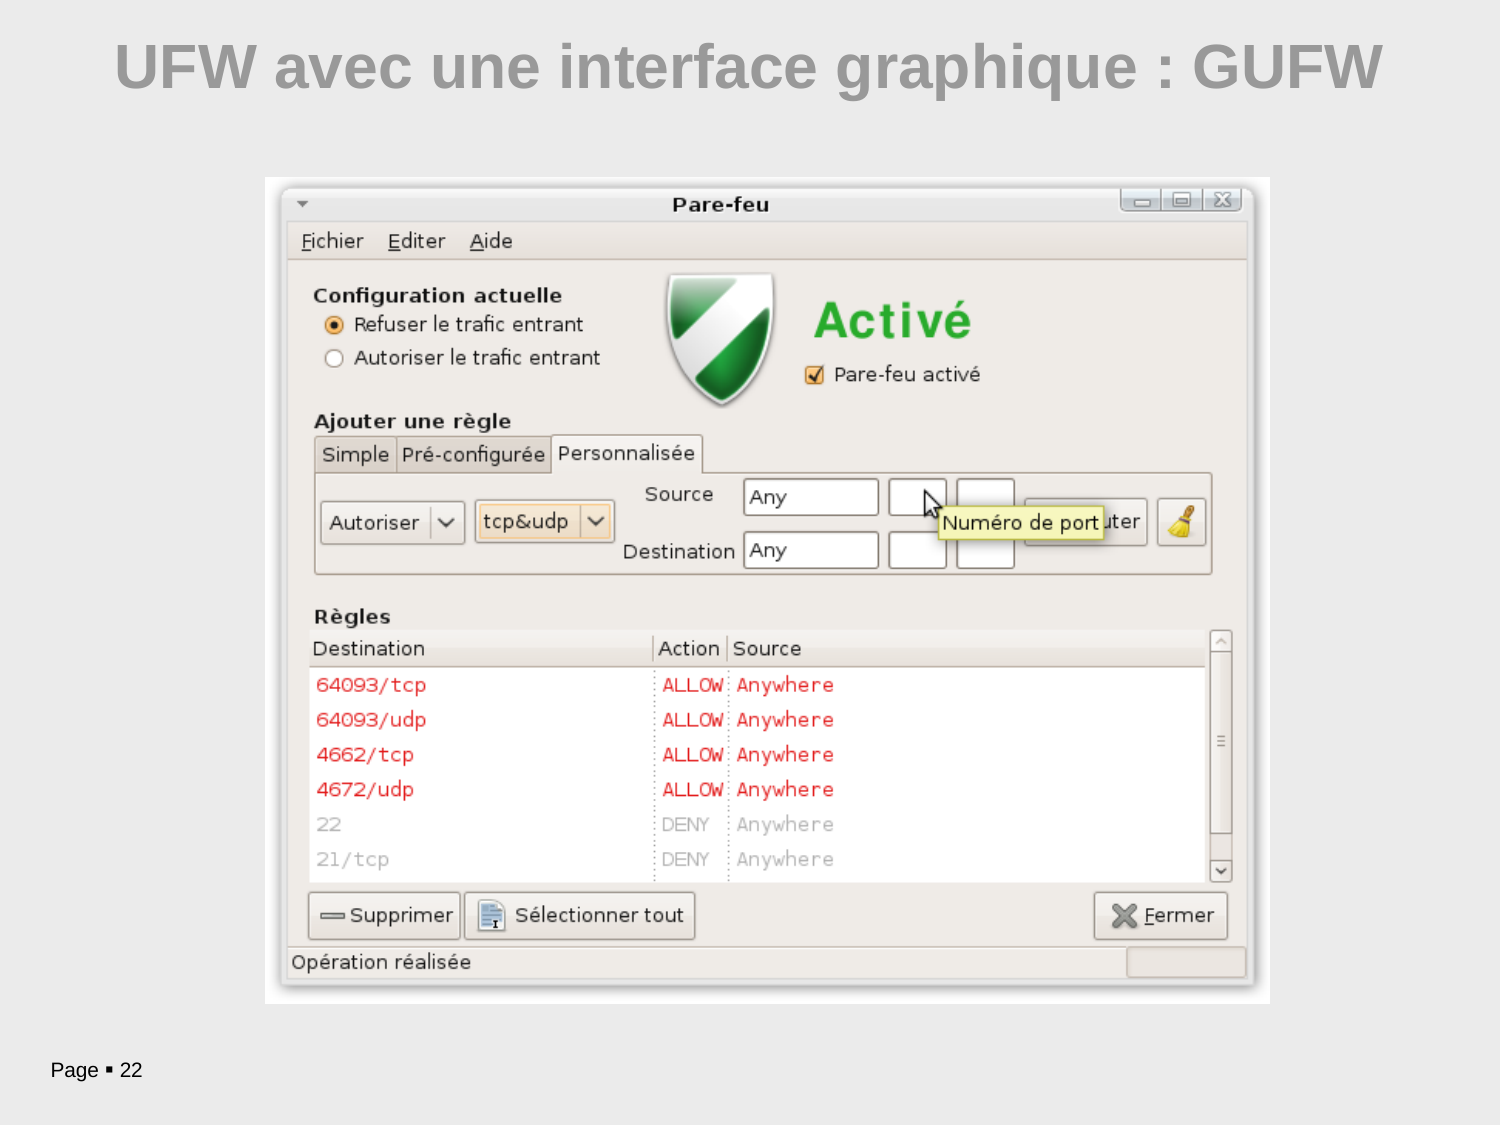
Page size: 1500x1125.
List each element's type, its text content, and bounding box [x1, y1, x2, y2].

title UFW avec une interface graphique : GUFW [51, 19, 1449, 118]
picture [265, 177, 1270, 1004]
